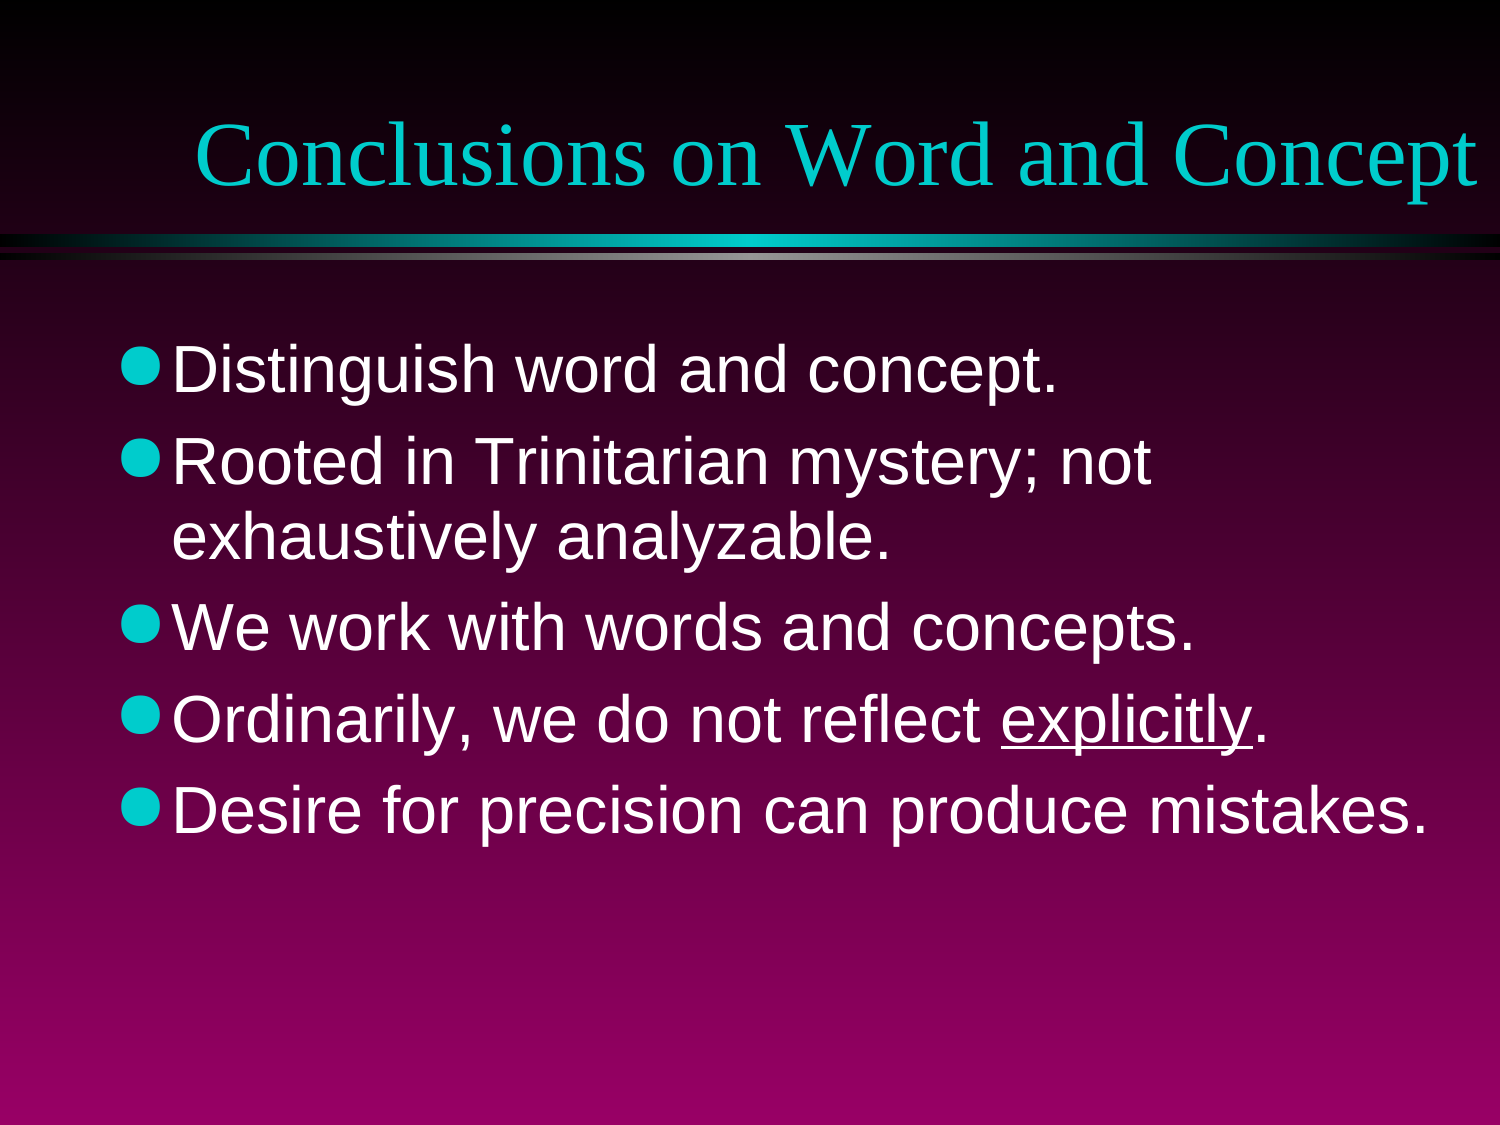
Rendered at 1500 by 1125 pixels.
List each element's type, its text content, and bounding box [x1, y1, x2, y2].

title Conclusions on Word and Concept [175, 34, 1500, 213]
list Distinguish word and concept. Rooted in Trinitarian mystery; not exhaustively analyzable. We work with words and concepts. Ordinarily, we do not reflect explicitly. Desire for precision can produce mistakes. [99, 324, 1500, 1001]
